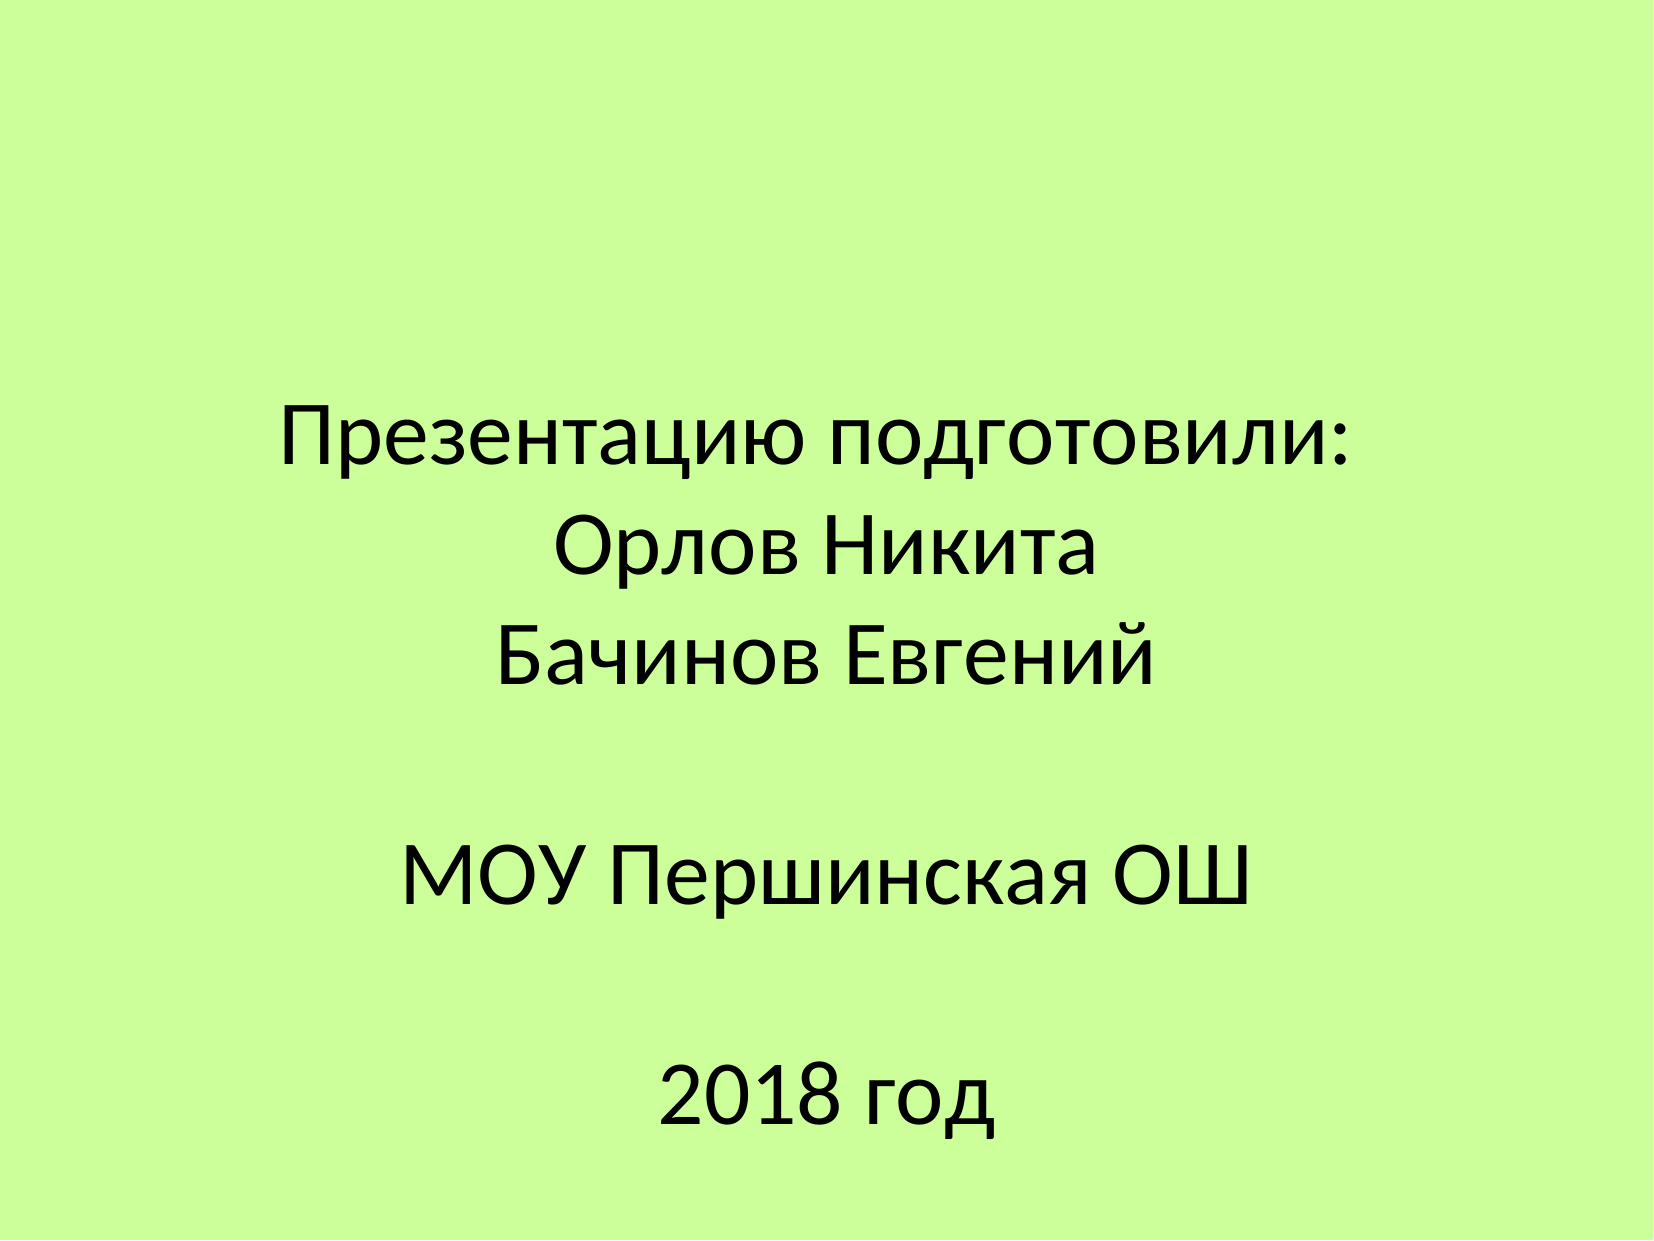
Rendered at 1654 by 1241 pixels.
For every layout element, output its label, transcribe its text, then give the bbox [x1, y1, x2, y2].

title Презентацию подготовили: Орлов Никита Бачинов Евгений МОУ Першинская ОШ 2018 год [82, 0, 1571, 1241]
